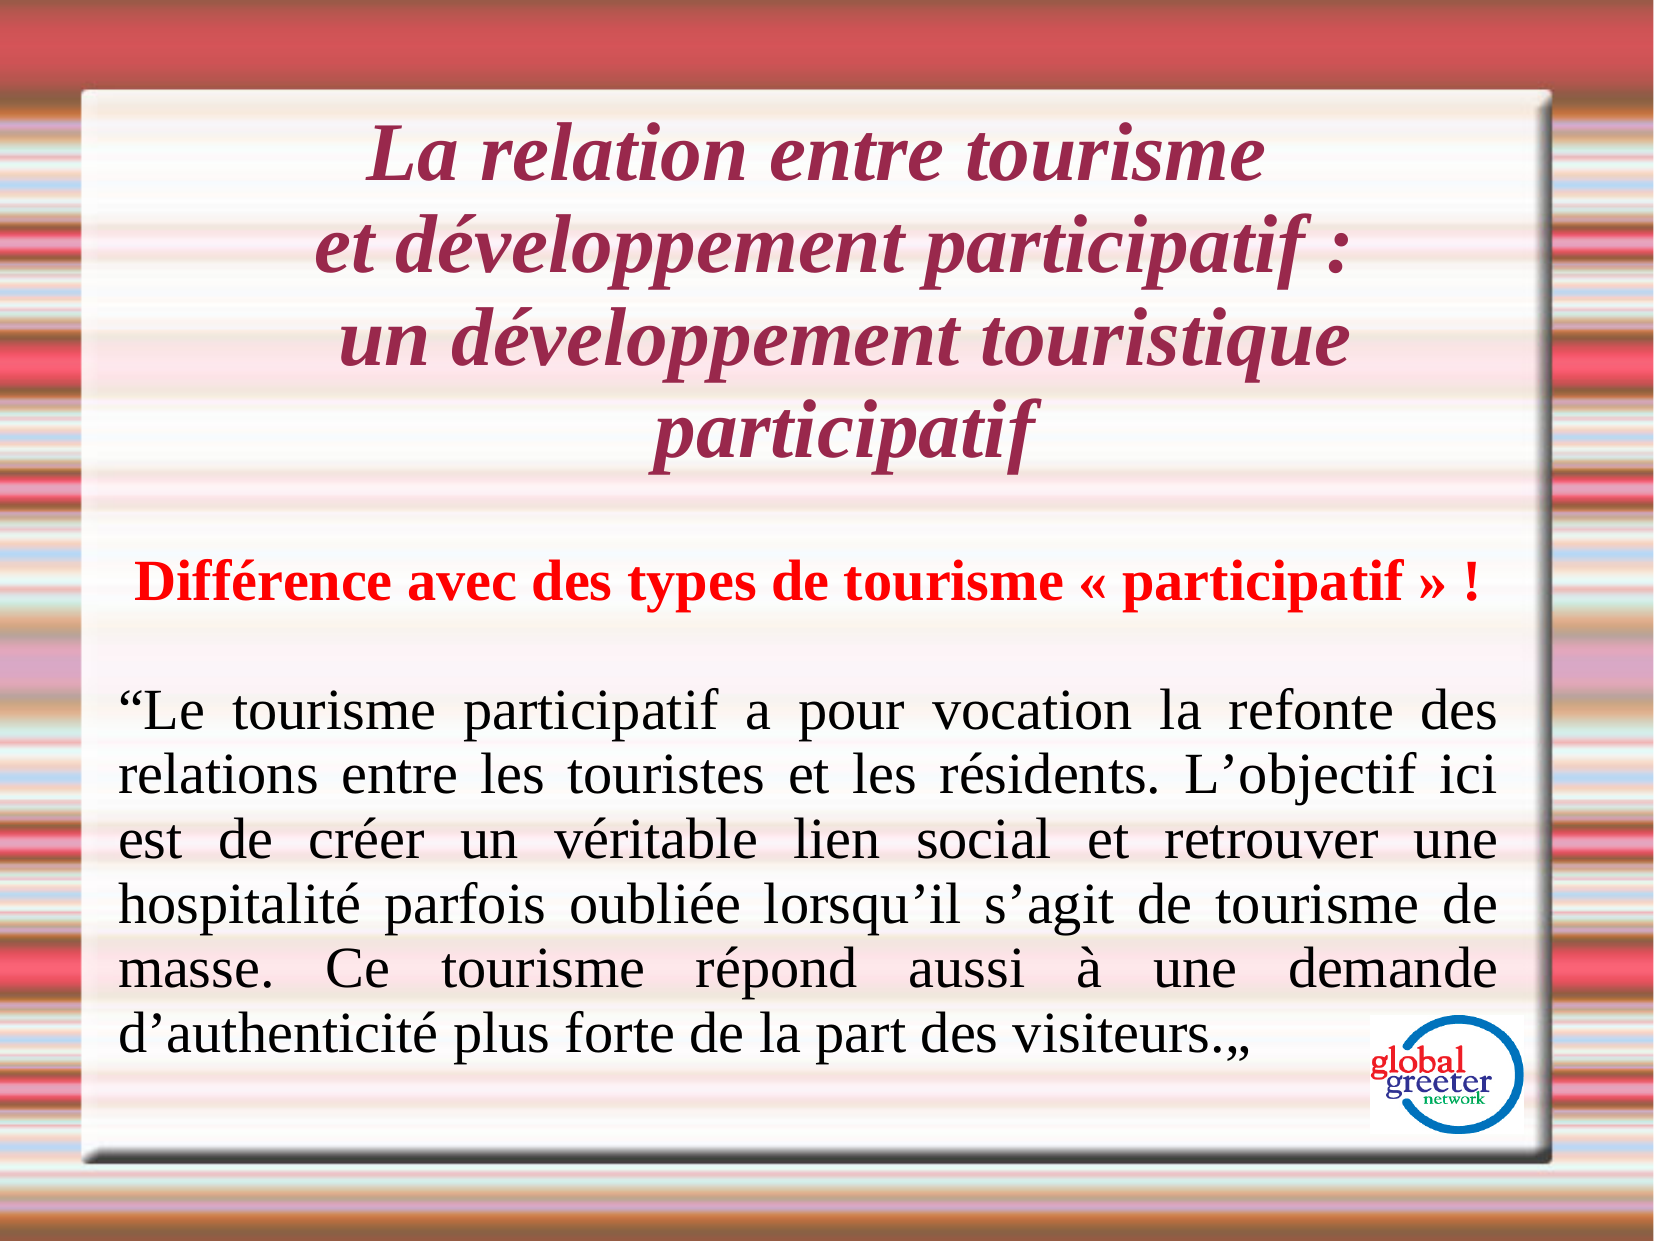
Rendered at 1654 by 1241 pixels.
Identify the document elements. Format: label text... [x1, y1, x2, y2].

title La relation entre tourisme et développement participatif : un développement touristique participatif [121, 106, 1534, 476]
picture [0, 0, 1654, 1241]
list Différence avec des types de tourisme « participatif » ! “Le tourisme participatif a pour vocation la refonte des relations entre les touristes et les résidents. L’objectif ici est de créer un véritable lien social et retrouver une hospitalité parfois oubliée lorsqu’il s’agit de tourisme de masse. Ce tourisme répond aussi à une demande d’authenticité plus forte de la part des visiteurs.„ [118, 118, 1500, 1205]
